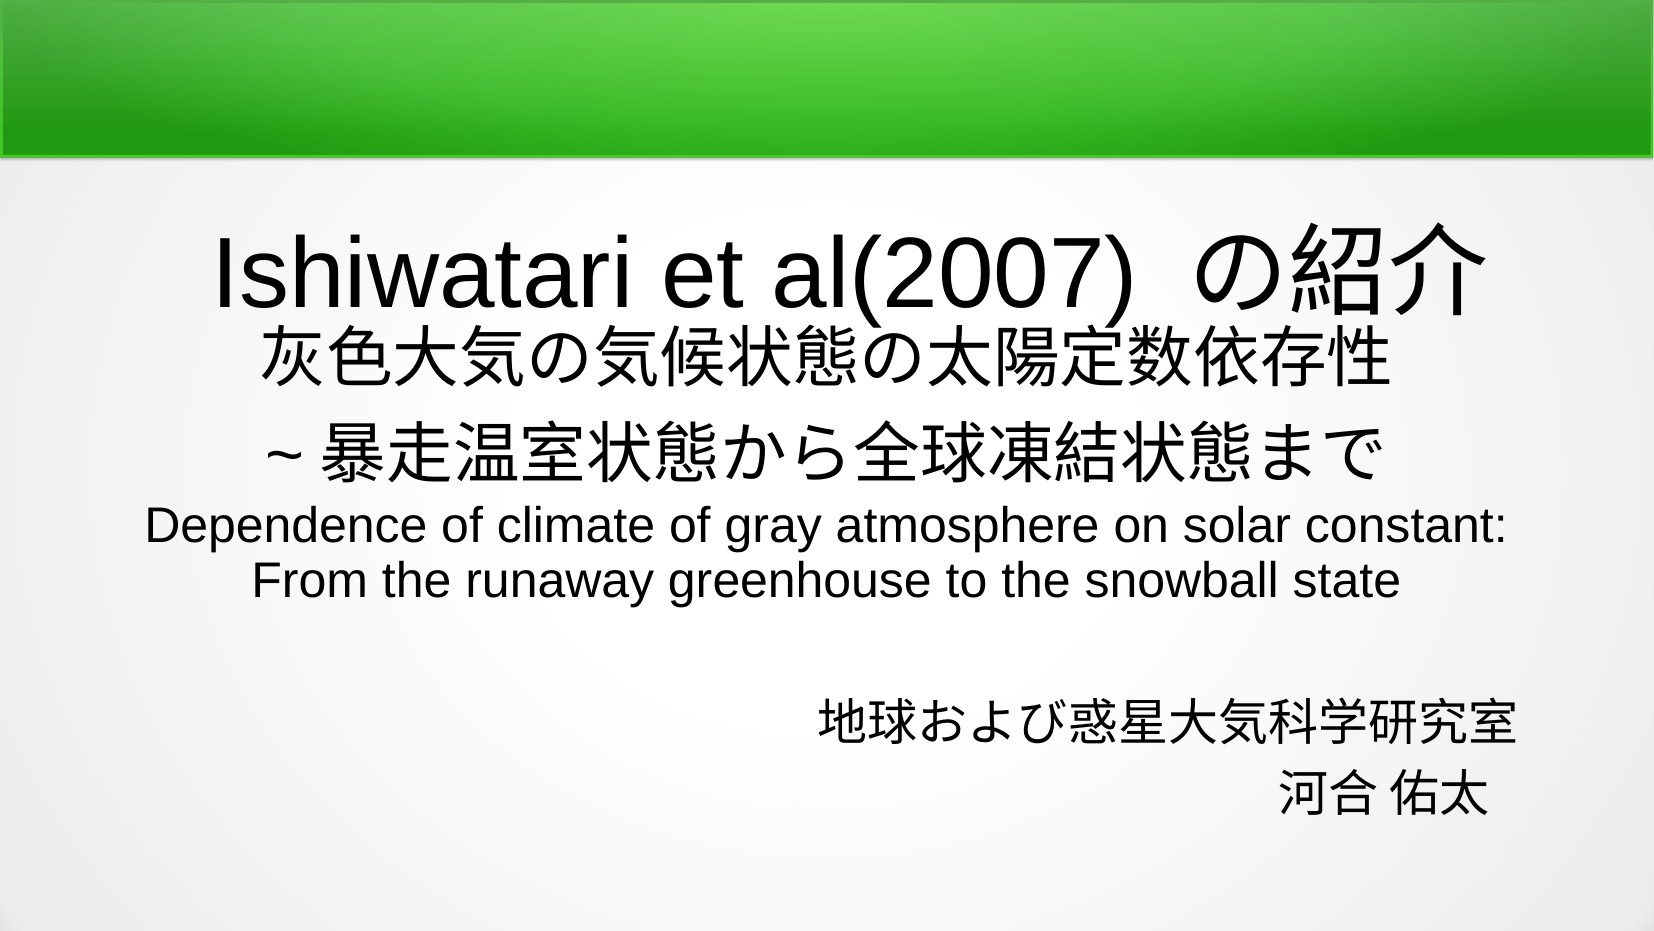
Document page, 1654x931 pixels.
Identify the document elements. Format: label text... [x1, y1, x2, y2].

text_box 地球および惑星大気科学研究室 [803, 675, 1536, 749]
text_box 河合 佑太 [1263, 746, 1512, 820]
subtitle 灰色大気の気候状態の太陽定数依存性 ~暴走温室状態から全球凍結状態まで Dependence of climate of gray atmosphere on solar constant: From the runaway greenhouse to the snowball state [0, 151, 1654, 593]
